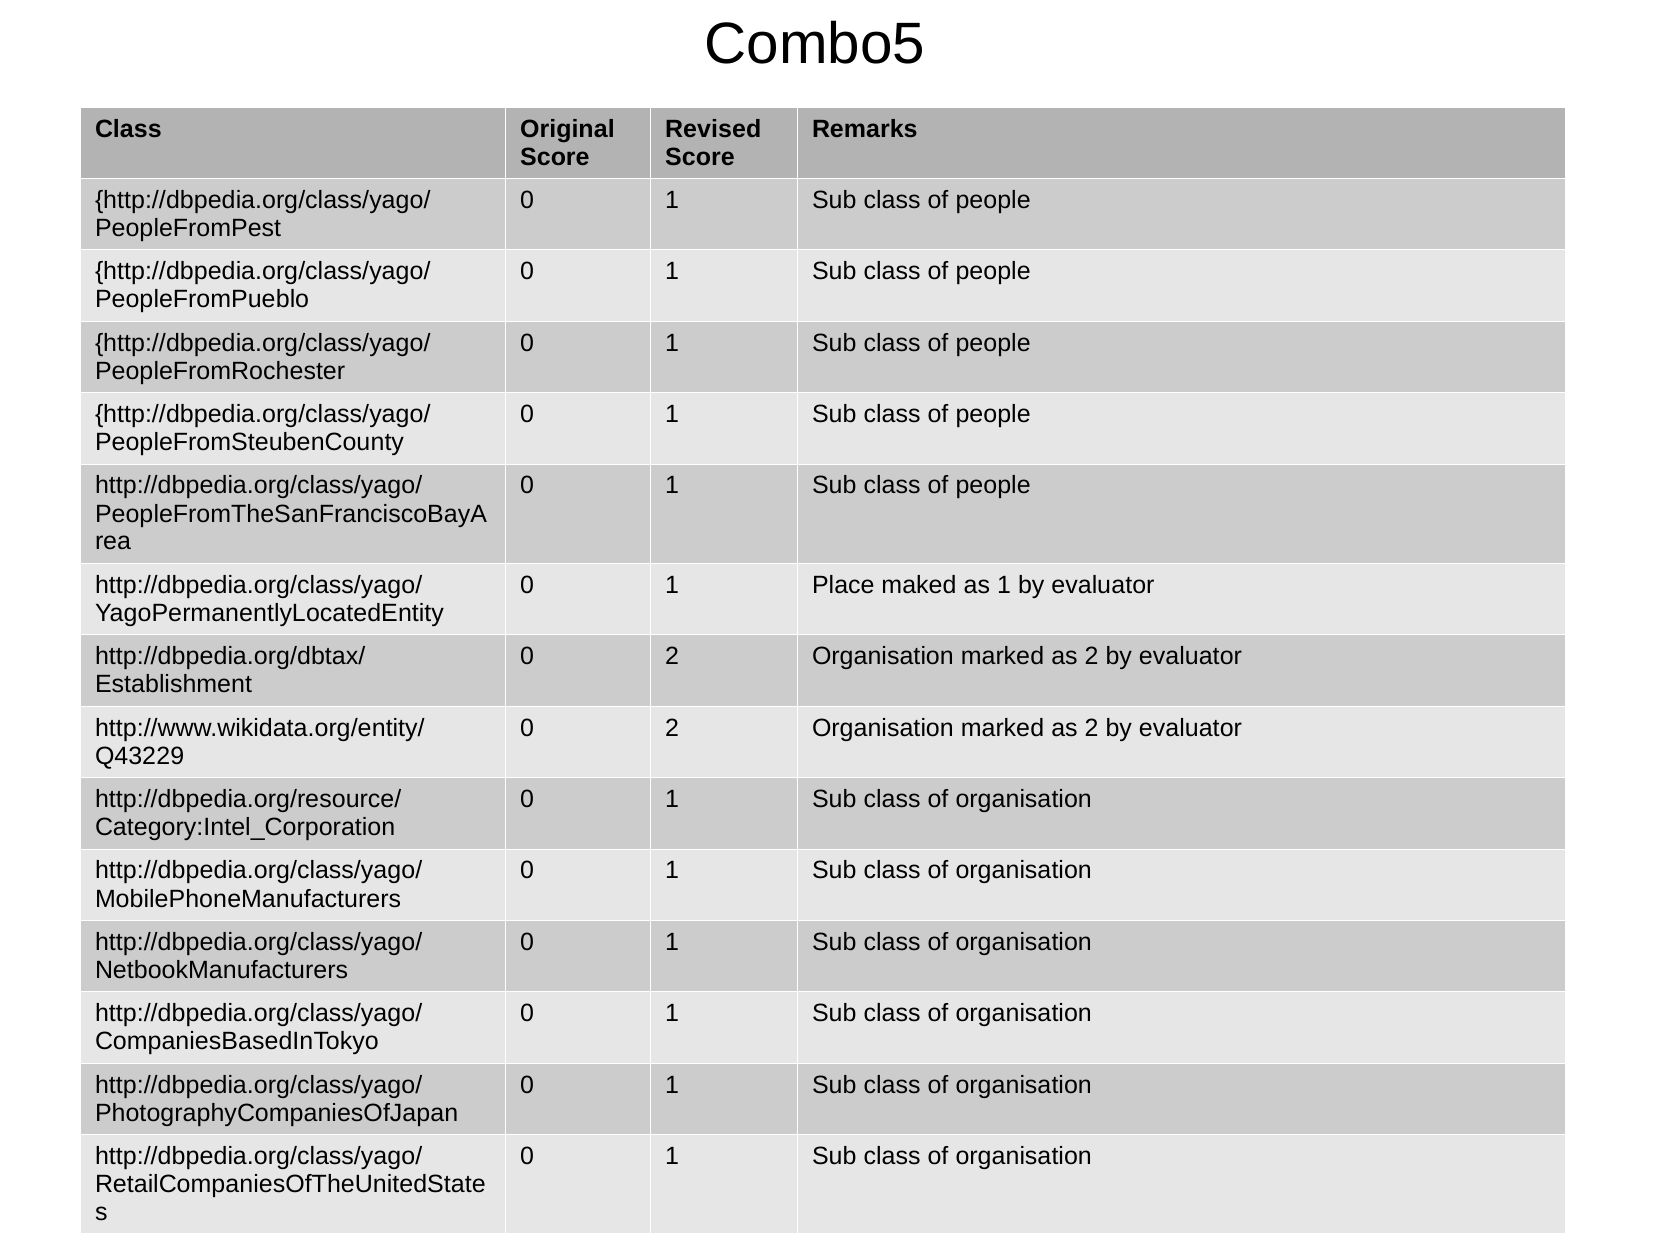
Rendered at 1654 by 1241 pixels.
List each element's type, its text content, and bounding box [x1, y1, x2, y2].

table_cell Place maked as 1 by evaluator [798, 564, 1565, 634]
table_cell http://dbpedia.org/class/yago/PhotographyCompaniesOfJapan [81, 1064, 505, 1134]
table_cell 0 [506, 992, 650, 1063]
table_header Class [81, 108, 505, 178]
table_cell {http://dbpedia.org/class/yago/PeopleFromPueblo [81, 250, 505, 321]
table_cell 1 [651, 778, 797, 849]
table_cell Sub class of organisation [798, 778, 1565, 849]
table_cell Sub class of organisation [798, 1135, 1565, 1233]
table_cell 1 [651, 1064, 797, 1134]
table_cell 1 [651, 850, 797, 920]
table_cell 0 [506, 921, 650, 991]
table_cell 1 [651, 465, 797, 563]
table_cell 0 [506, 850, 650, 920]
table_header Remarks [798, 108, 1565, 178]
table_cell 1 [651, 250, 797, 321]
table_cell 0 [506, 179, 650, 249]
table_cell 1 [651, 564, 797, 634]
table_cell {http://dbpedia.org/class/yago/PeopleFromSteubenCounty [81, 393, 505, 464]
table_cell Sub class of people [798, 179, 1565, 249]
table_cell 1 [651, 921, 797, 991]
table_cell 0 [506, 250, 650, 321]
table_cell 0 [506, 707, 650, 777]
table_cell Sub class of people [798, 250, 1565, 321]
table_cell Sub class of organisation [798, 850, 1565, 920]
table_cell Sub class of people [798, 393, 1565, 464]
table_cell http://dbpedia.org/class/yago/NetbookManufacturers [81, 921, 505, 991]
table_cell Sub class of organisation [798, 992, 1565, 1063]
table_cell 0 [506, 322, 650, 392]
table_cell 0 [506, 465, 650, 563]
table_cell 1 [651, 179, 797, 249]
table_cell 1 [651, 1135, 797, 1233]
table_cell http://dbpedia.org/class/yago/MobilePhoneManufacturers [81, 850, 505, 920]
table_cell 0 [506, 564, 650, 634]
table_cell 0 [506, 393, 650, 464]
table_cell 0 [506, 1064, 650, 1134]
table_cell 0 [506, 635, 650, 706]
title Combo5 [70, 10, 1560, 76]
table_cell 2 [651, 707, 797, 777]
table_cell Organisation marked as 2 by evaluator [798, 707, 1565, 777]
table_cell {http://dbpedia.org/class/yago/PeopleFromRochester [81, 322, 505, 392]
table_cell http://dbpedia.org/dbtax/Establishment [81, 635, 505, 706]
table_header Original Score [506, 108, 650, 178]
table_cell {http://dbpedia.org/class/yago/PeopleFromPest [81, 179, 505, 249]
table_cell 1 [651, 992, 797, 1063]
table_cell Sub class of people [798, 465, 1565, 563]
table_cell http://www.wikidata.org/entity/Q43229 [81, 707, 505, 777]
table_cell Sub class of organisation [798, 1064, 1565, 1134]
table_cell http://dbpedia.org/class/yago/RetailCompaniesOfTheUnitedStates [81, 1135, 505, 1233]
table_cell Sub class of people [798, 322, 1565, 392]
table_cell http://dbpedia.org/class/yago/PeopleFromTheSanFranciscoBayArea [81, 465, 505, 563]
table_cell 0 [506, 1135, 650, 1233]
table_cell http://dbpedia.org/resource/Category:Intel_Corporation [81, 778, 505, 849]
table_cell http://dbpedia.org/class/yago/CompaniesBasedInTokyo [81, 992, 505, 1063]
table_cell Sub class of organisation [798, 921, 1565, 991]
table_cell 0 [506, 778, 650, 849]
table_cell 1 [651, 322, 797, 392]
table_cell 1 [651, 393, 797, 464]
table_header Revised Score [651, 108, 797, 178]
table_cell Organisation marked as 2 by evaluator [798, 635, 1565, 706]
table_cell 2 [651, 635, 797, 706]
table_cell http://dbpedia.org/class/yago/YagoPermanentlyLocatedEntity [81, 564, 505, 634]
